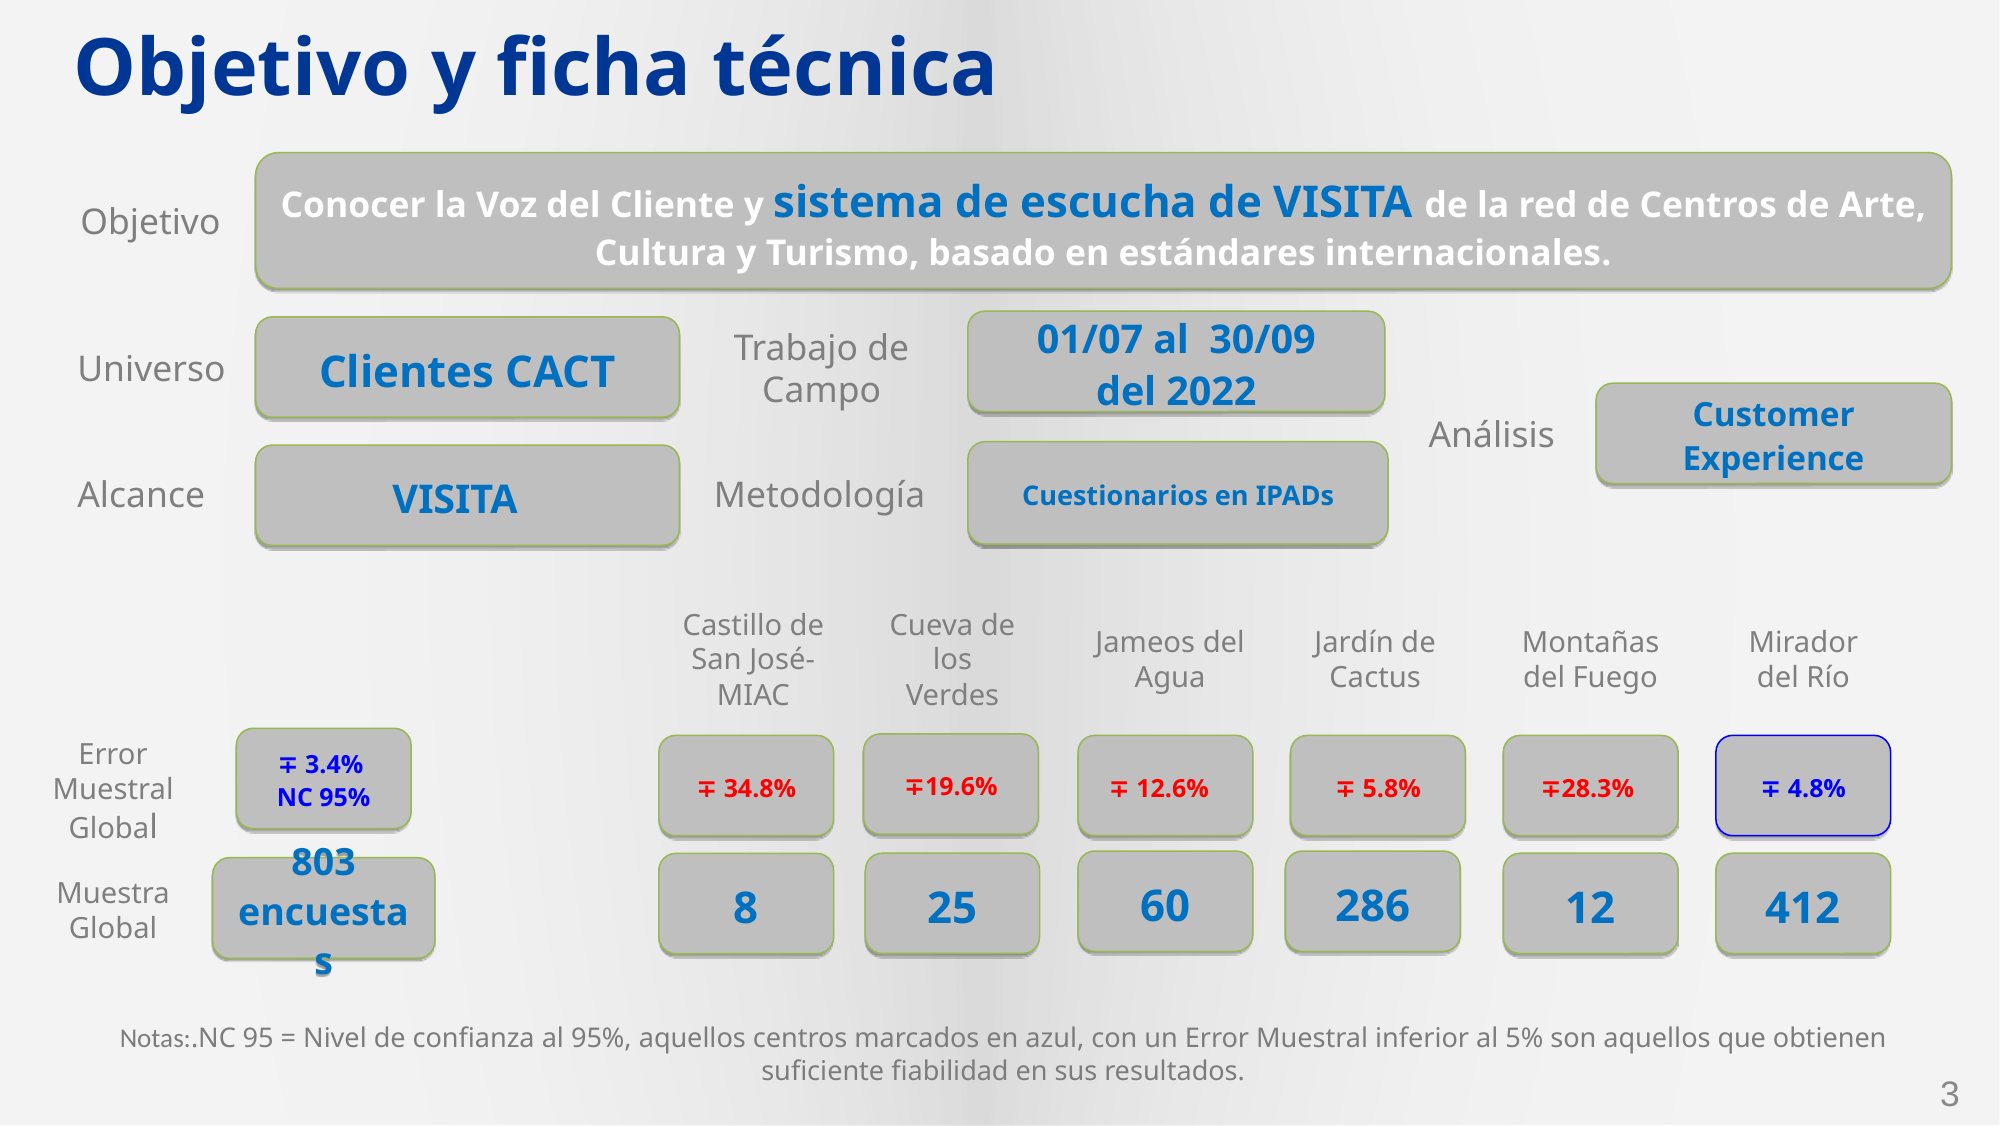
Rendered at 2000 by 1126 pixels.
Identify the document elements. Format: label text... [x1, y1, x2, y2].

text_box VISITA [255, 445, 680, 546]
slide_number 3 [1609, 1062, 1960, 1122]
text_box 25 [865, 853, 1040, 954]
text_box Objetivo [46, 190, 255, 251]
text_box 60 [1078, 851, 1253, 952]
text_box Trabajo de Campo [679, 315, 964, 419]
text_box Universo [47, 336, 255, 398]
text_box Error Muestral Global [0, 725, 227, 855]
text_box Castillo de San José-MIAC [641, 605, 865, 712]
text_box 8 [658, 853, 834, 954]
text_box Montañas del Fuego [1503, 605, 1679, 712]
text_box 286 [1285, 851, 1461, 952]
text_box Mirador del Río [1715, 605, 1891, 712]
text_box 412 [1715, 853, 1891, 954]
text_box ∓ 3.4% NC 95% [236, 728, 412, 829]
text_box Jameos del Agua [1063, 605, 1266, 712]
text_box Cueva de los Verdes [865, 605, 1040, 712]
text_box Análisis [1387, 402, 1596, 464]
text_box 12 [1503, 853, 1679, 954]
title Objetivo y ficha técnica [55, 2, 1934, 126]
text_box Jardín de Cactus [1266, 605, 1484, 712]
text_box Muestra Global [0, 865, 217, 954]
text_box ∓ 34.8% [658, 735, 834, 836]
text_box 803 encuestas [212, 857, 435, 959]
text_box ∓ 12.6% [1078, 735, 1253, 836]
text_box Notas:.NC 95 = Nivel de confianza al 95%, aquellos centros marcados en azul, con un Error Muestral inferior al 5% son aquellos que obtienen suficiente fiabilidad en sus resultados. [54, 1011, 1952, 1126]
text_box ∓ 4.8% [1715, 735, 1891, 836]
text_box Cuestionarios en IPADs [967, 441, 1389, 545]
text_box Clientes CACT [255, 316, 679, 418]
text_box ∓28.3% [1503, 735, 1679, 836]
text_box 01/07 al 30/09 del 2022 [967, 311, 1385, 412]
text_box Customer Experience [1596, 383, 1952, 484]
text_box Conocer la Voz del Cliente y sistema de escucha de VISITA de la red de Centros de Arte, Cultura y Turismo, basado en estándares internacionales. [255, 152, 1952, 289]
text_box ∓ 5.8% [1290, 735, 1466, 836]
text_box Metodología [682, 462, 967, 524]
text_box Alcance [36, 462, 255, 524]
text_box ∓19.6% [863, 733, 1039, 835]
